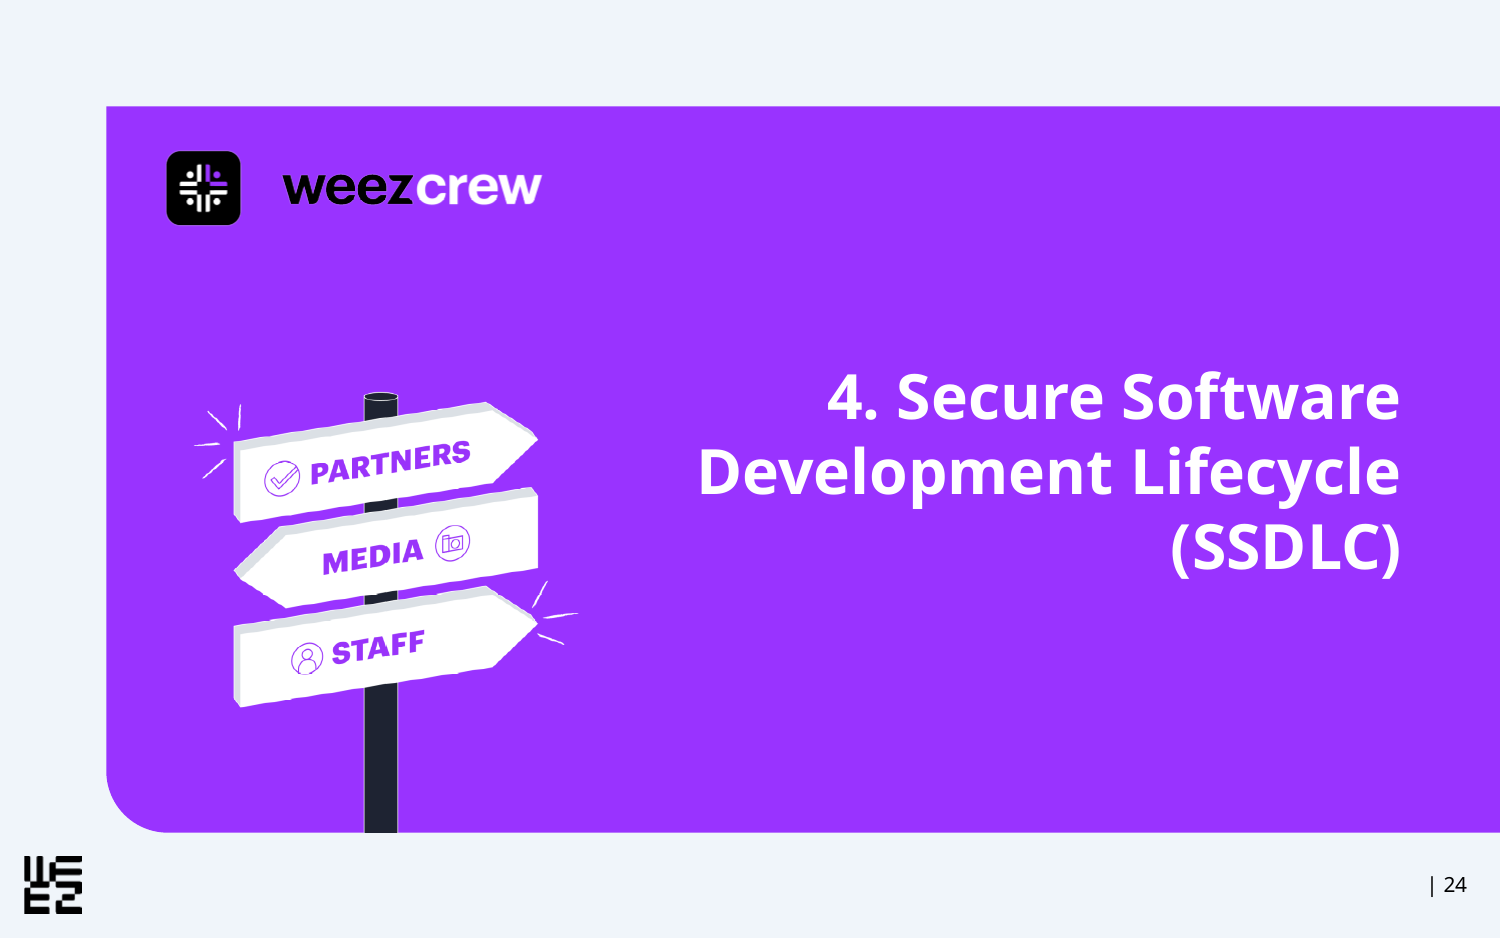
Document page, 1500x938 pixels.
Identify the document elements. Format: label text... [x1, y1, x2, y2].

slide_number | <number> [1393, 850, 1482, 922]
picture [24, 856, 82, 914]
title 4. Secure Software Development Lifecycle (SSDLC) [590, 309, 1418, 629]
picture [49, 39, 725, 833]
